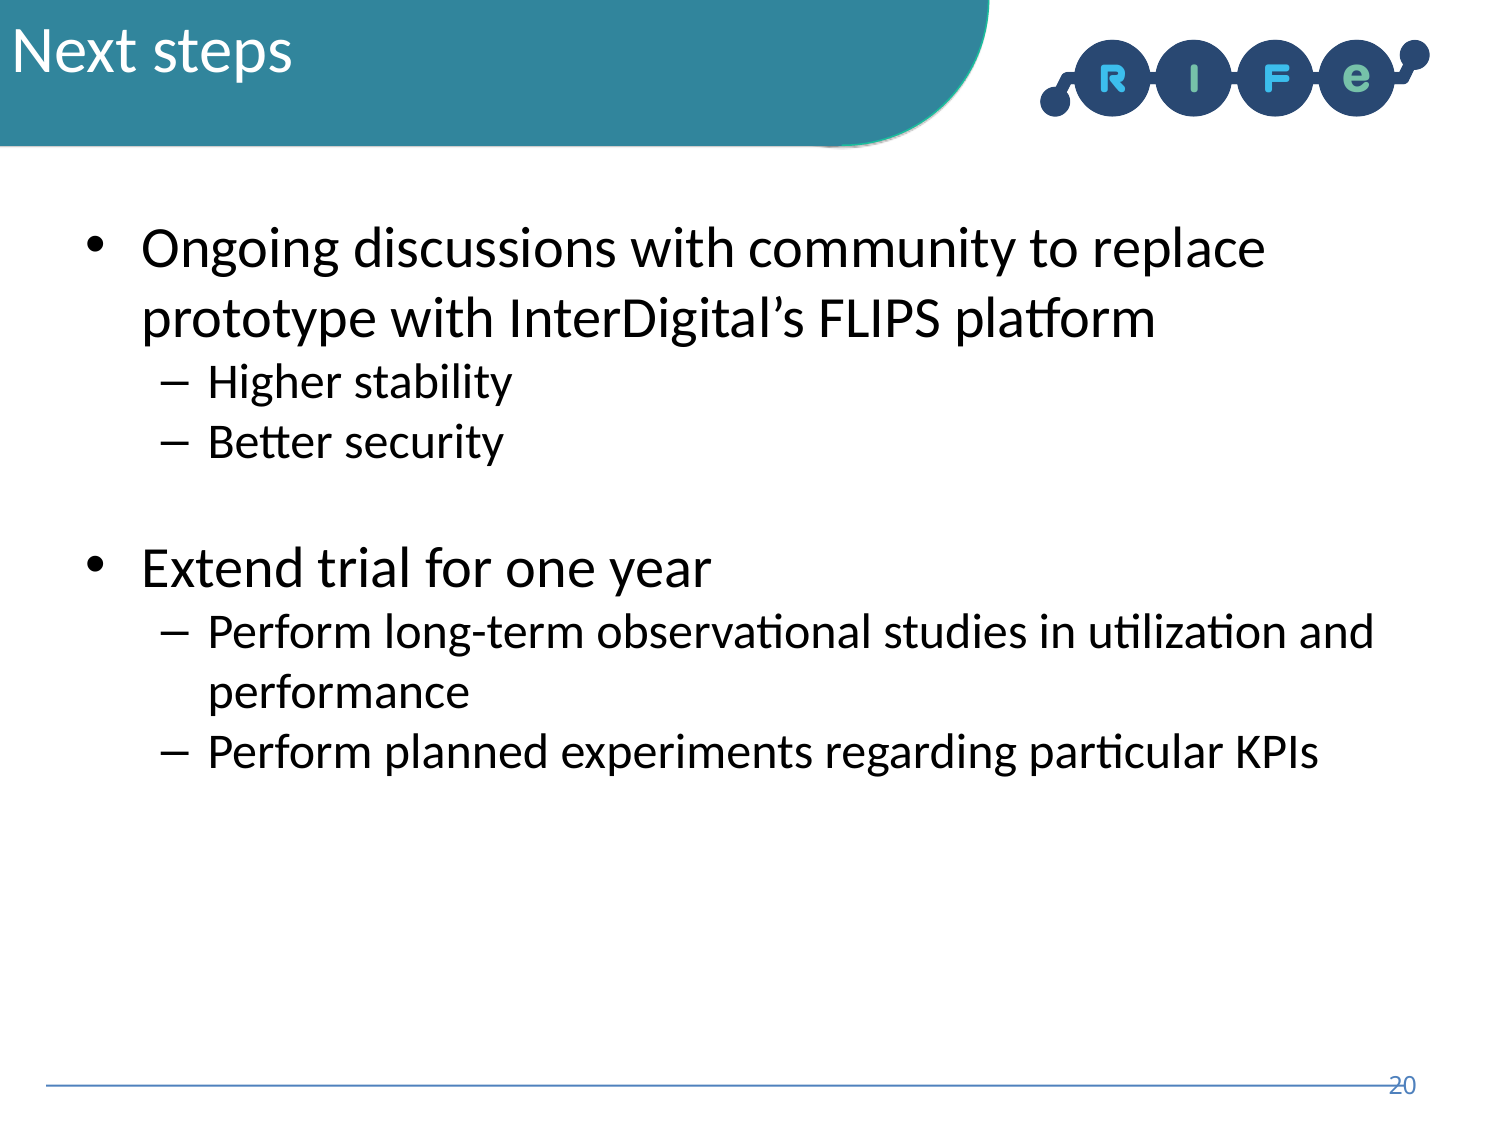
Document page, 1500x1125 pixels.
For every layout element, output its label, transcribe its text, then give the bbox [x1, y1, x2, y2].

picture [971, 0, 1500, 196]
text_box Next steps [0, 0, 1350, 138]
text_box Ongoing discussions with community to replace prototype with InterDigital’s FLIPS platform Higher stability Better security Extend trial for one year Perform long-term observational studies in utilization and performance Perform planned experiments regarding particular KPIs [74, 203, 1427, 976]
